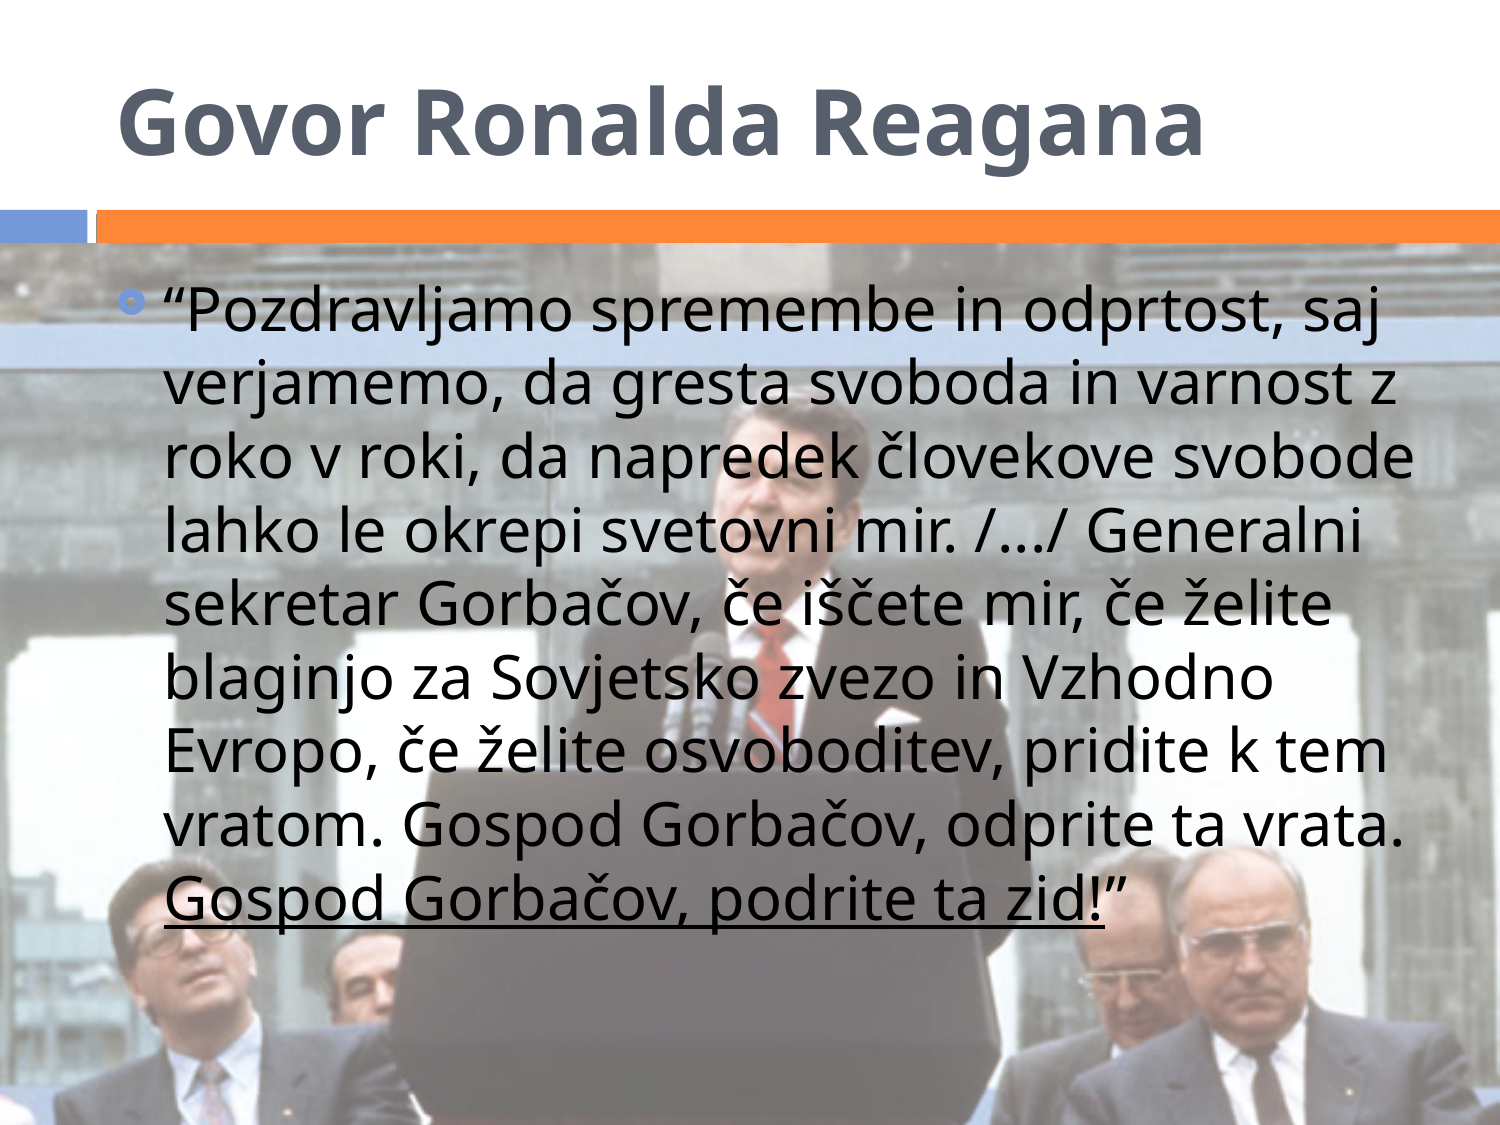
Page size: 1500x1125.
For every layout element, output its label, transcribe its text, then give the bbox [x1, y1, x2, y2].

title Govor Ronalda Reagana [100, 37, 1438, 200]
list “Pozdravljamo spremembe in odprtost, saj verjamemo, da gresta svoboda in varnost z roko v roki, da napredek človekove svobode lahko le okrepi svetovni mir. /.../ Generalni sekretar Gorbačov, če iščete mir, če želite blaginjo za Sovjetsko zvezo in Vzhodno Evropo, če želite osvoboditev, pridite k tem vratom. Gospod Gorbačov, odprite ta vrata. Gospod Gorbačov, podrite ta zid!” [100, 262, 1438, 1000]
picture [0, 243, 1500, 1125]
